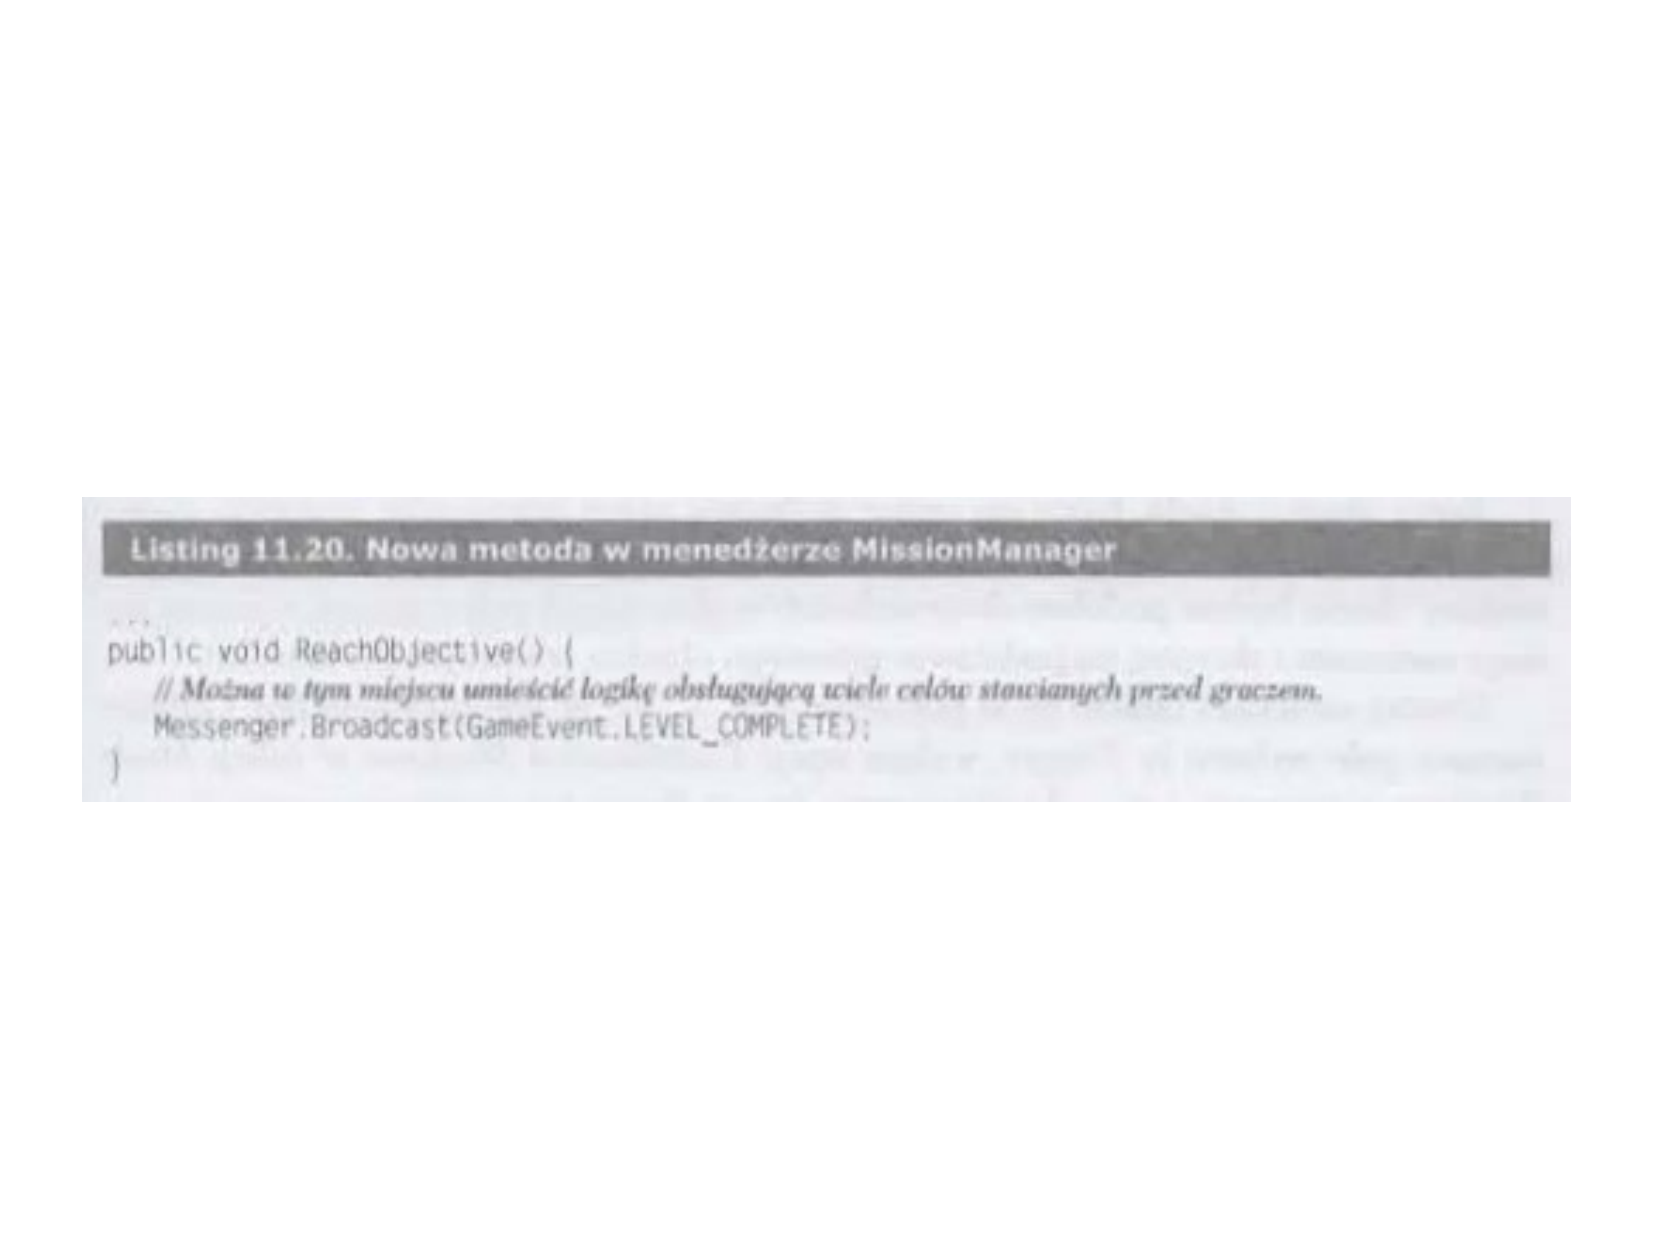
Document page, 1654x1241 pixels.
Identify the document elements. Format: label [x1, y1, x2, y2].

picture [82, 497, 1571, 802]
